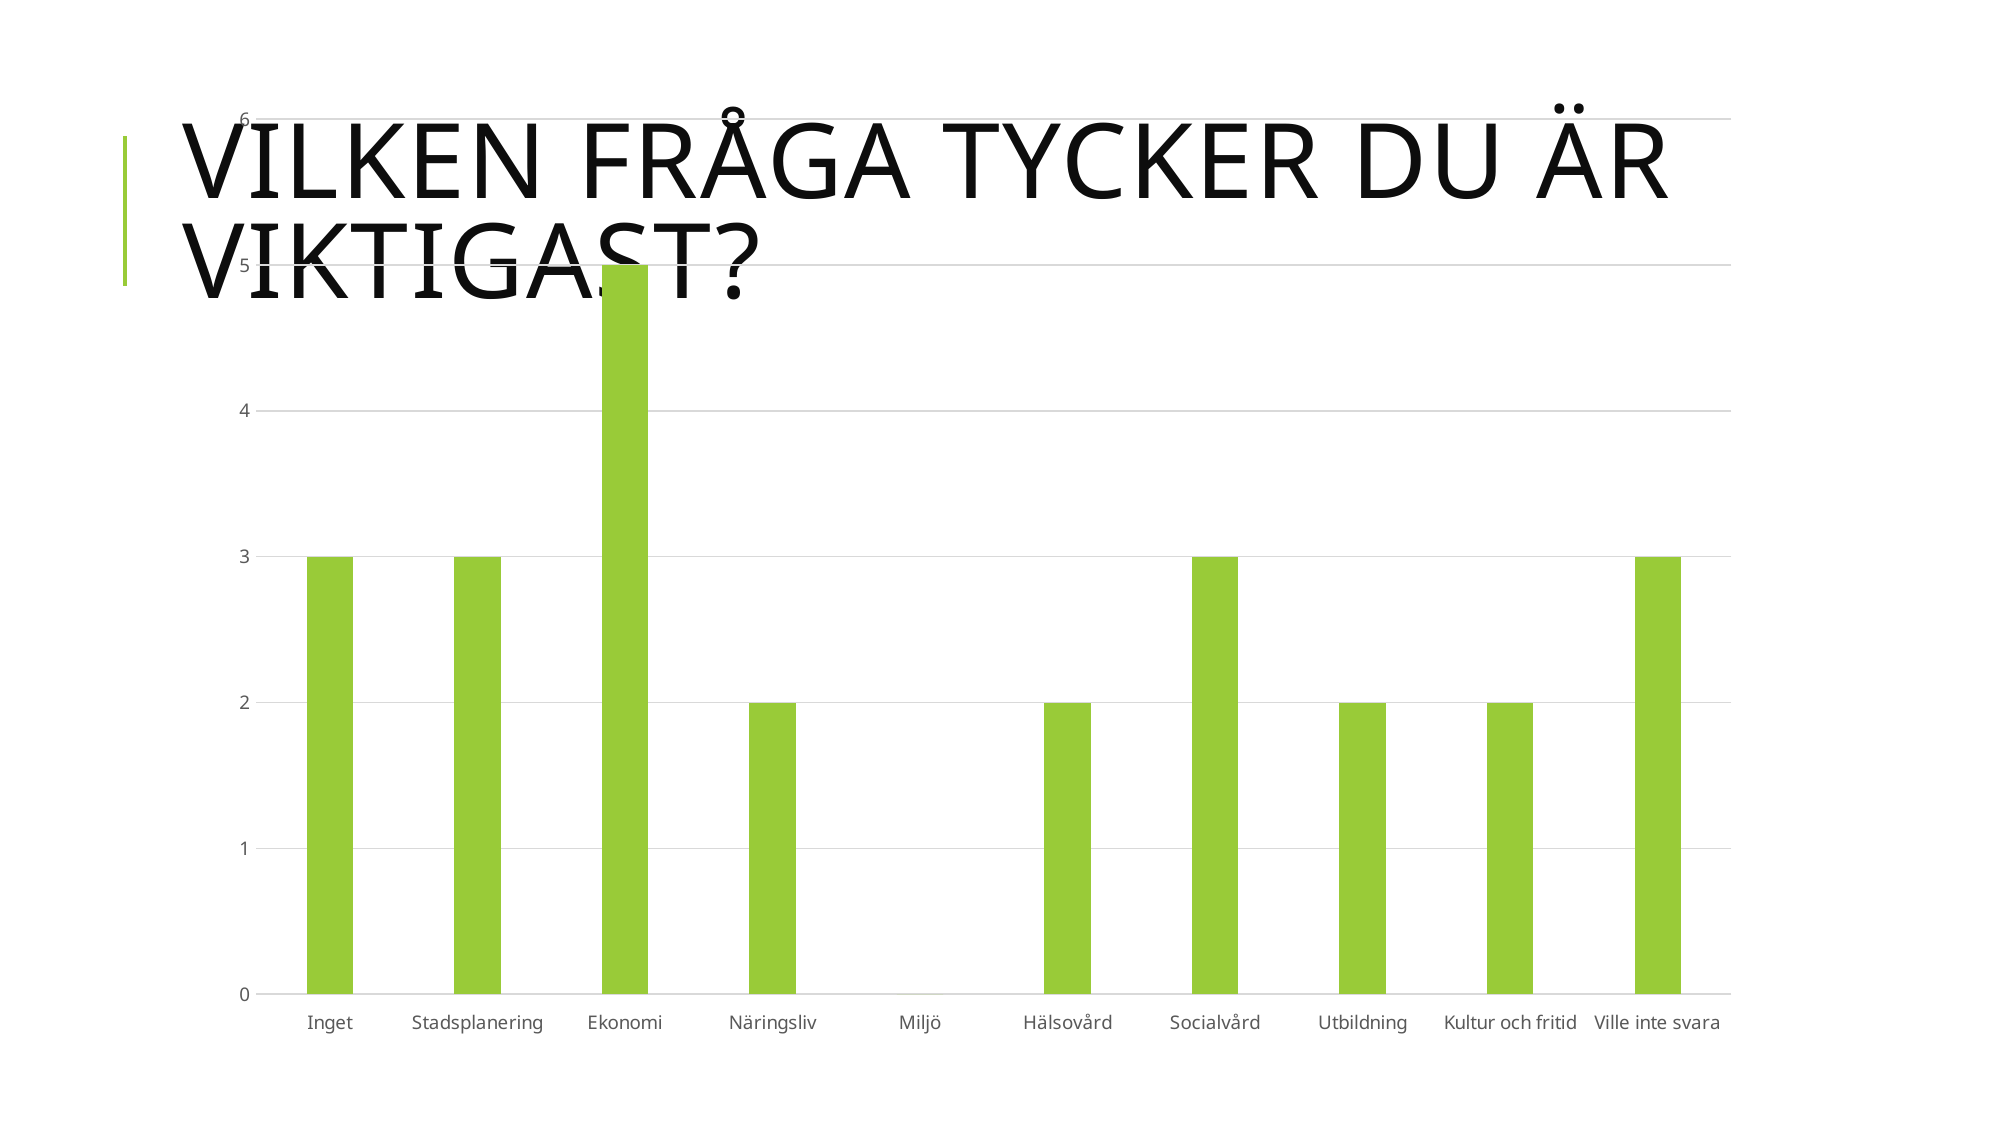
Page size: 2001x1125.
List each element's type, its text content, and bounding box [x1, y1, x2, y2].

title Vilken fråga tycker du är viktigast? [168, 96, 208, 343]
chart [208, 86, 1763, 1055]
